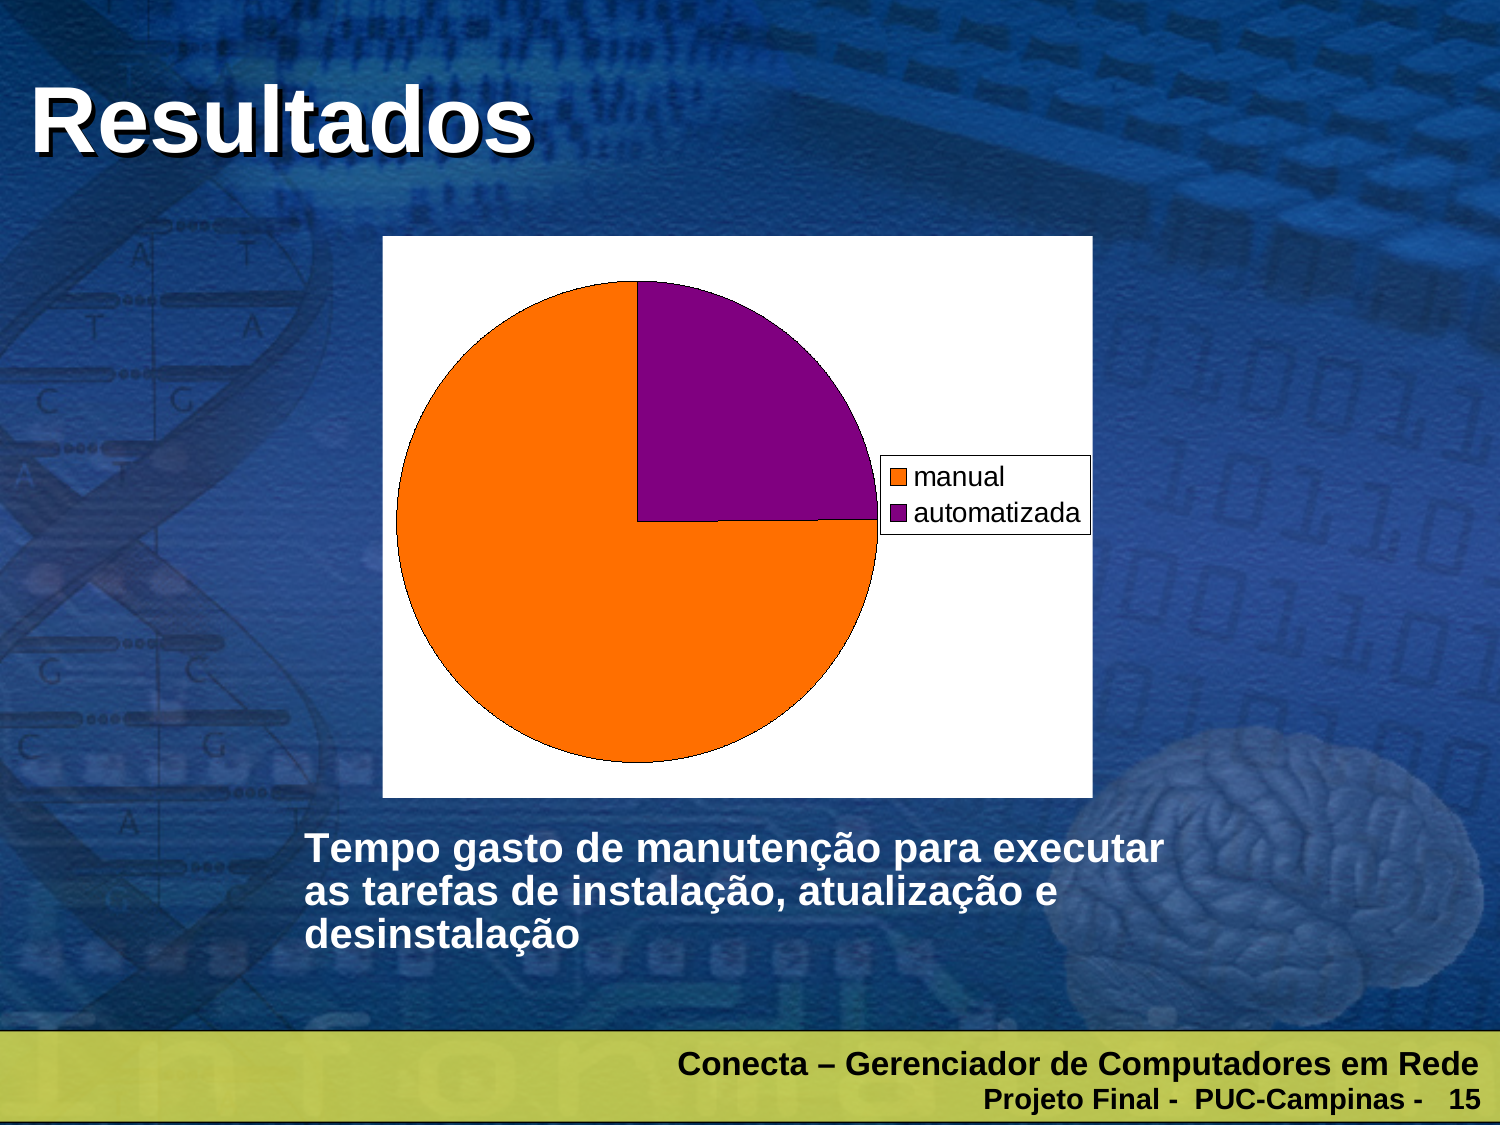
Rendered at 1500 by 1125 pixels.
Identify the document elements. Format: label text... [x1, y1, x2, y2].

text_box Tempo gasto de manutenção para executar as tarefas de instalação, atualização e desinstalação [289, 820, 1235, 975]
title Resultados [29, 71, 1477, 176]
picture [0, 0, 1500, 1029]
chart [382, 236, 1093, 798]
